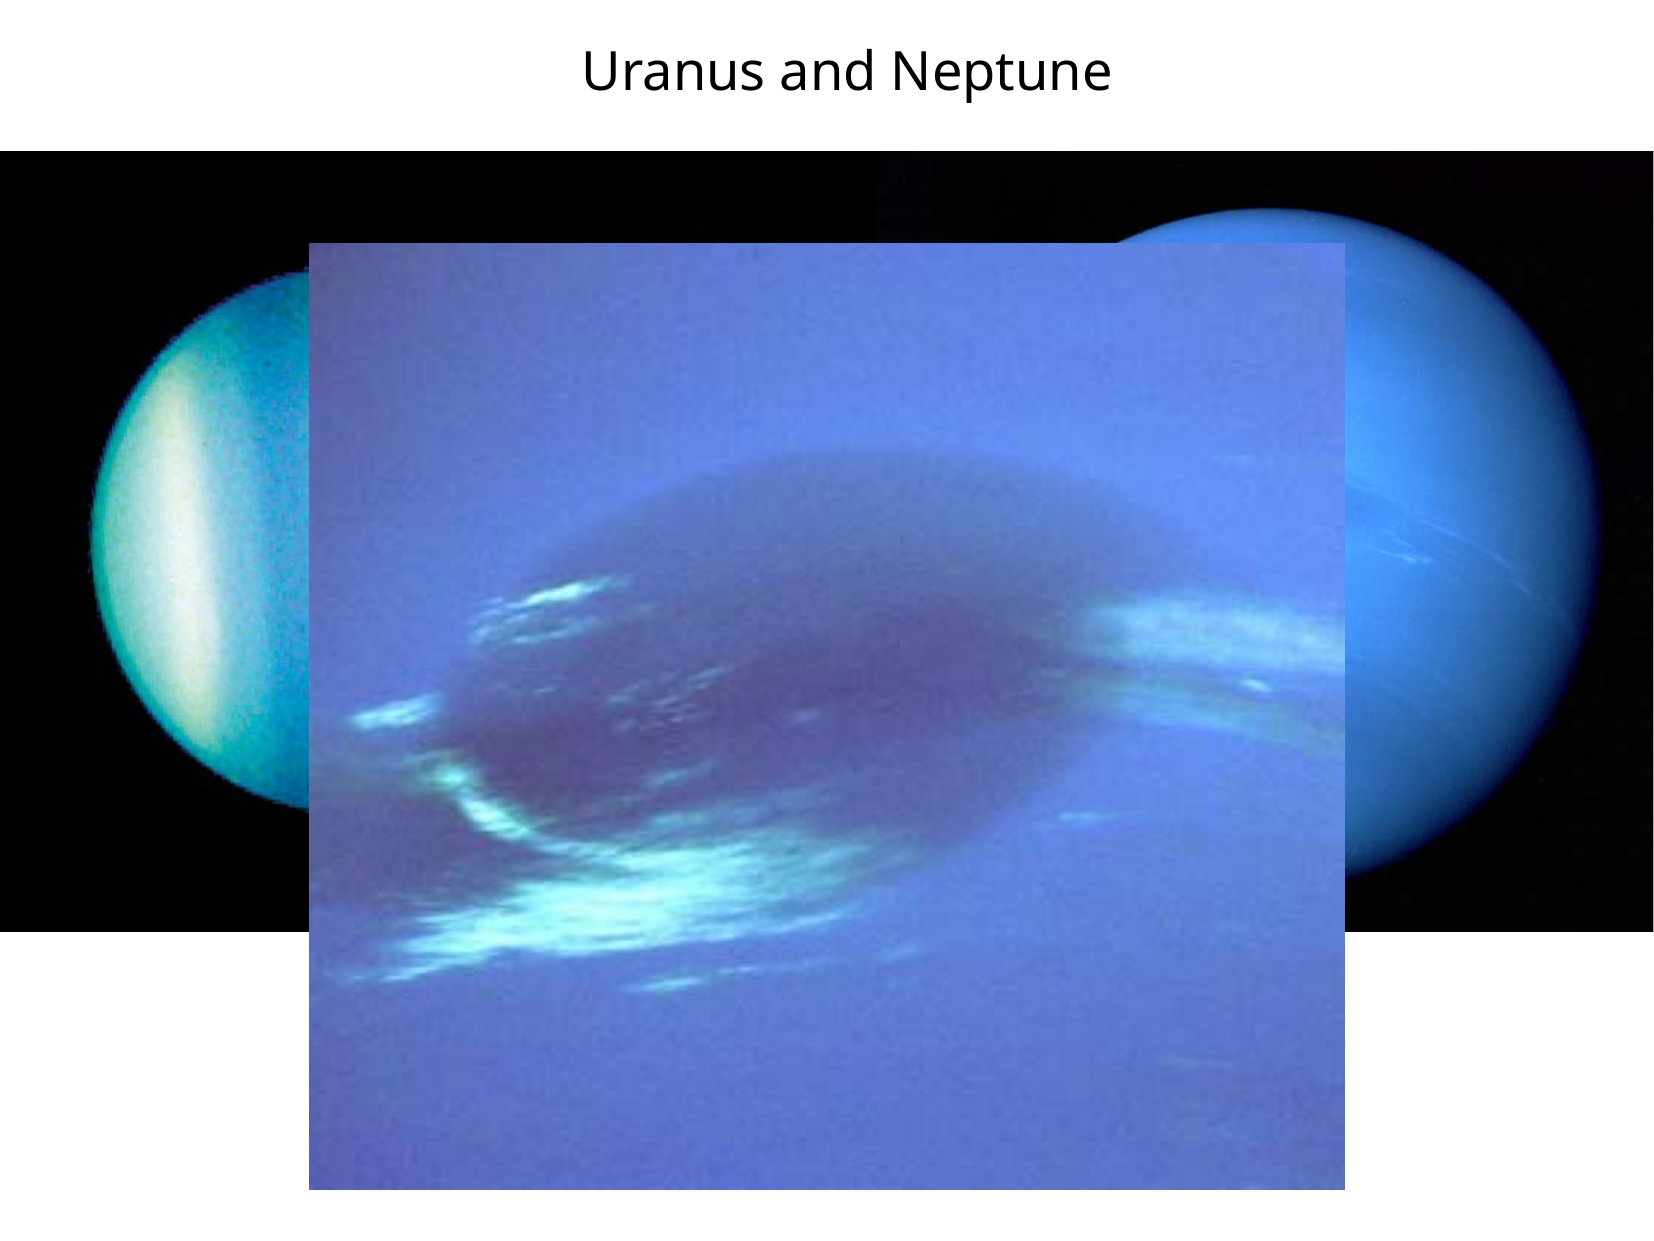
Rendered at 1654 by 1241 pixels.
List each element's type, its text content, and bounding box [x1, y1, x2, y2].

text_box Uranus and Neptune [566, 25, 1087, 106]
picture [0, 151, 1654, 1191]
